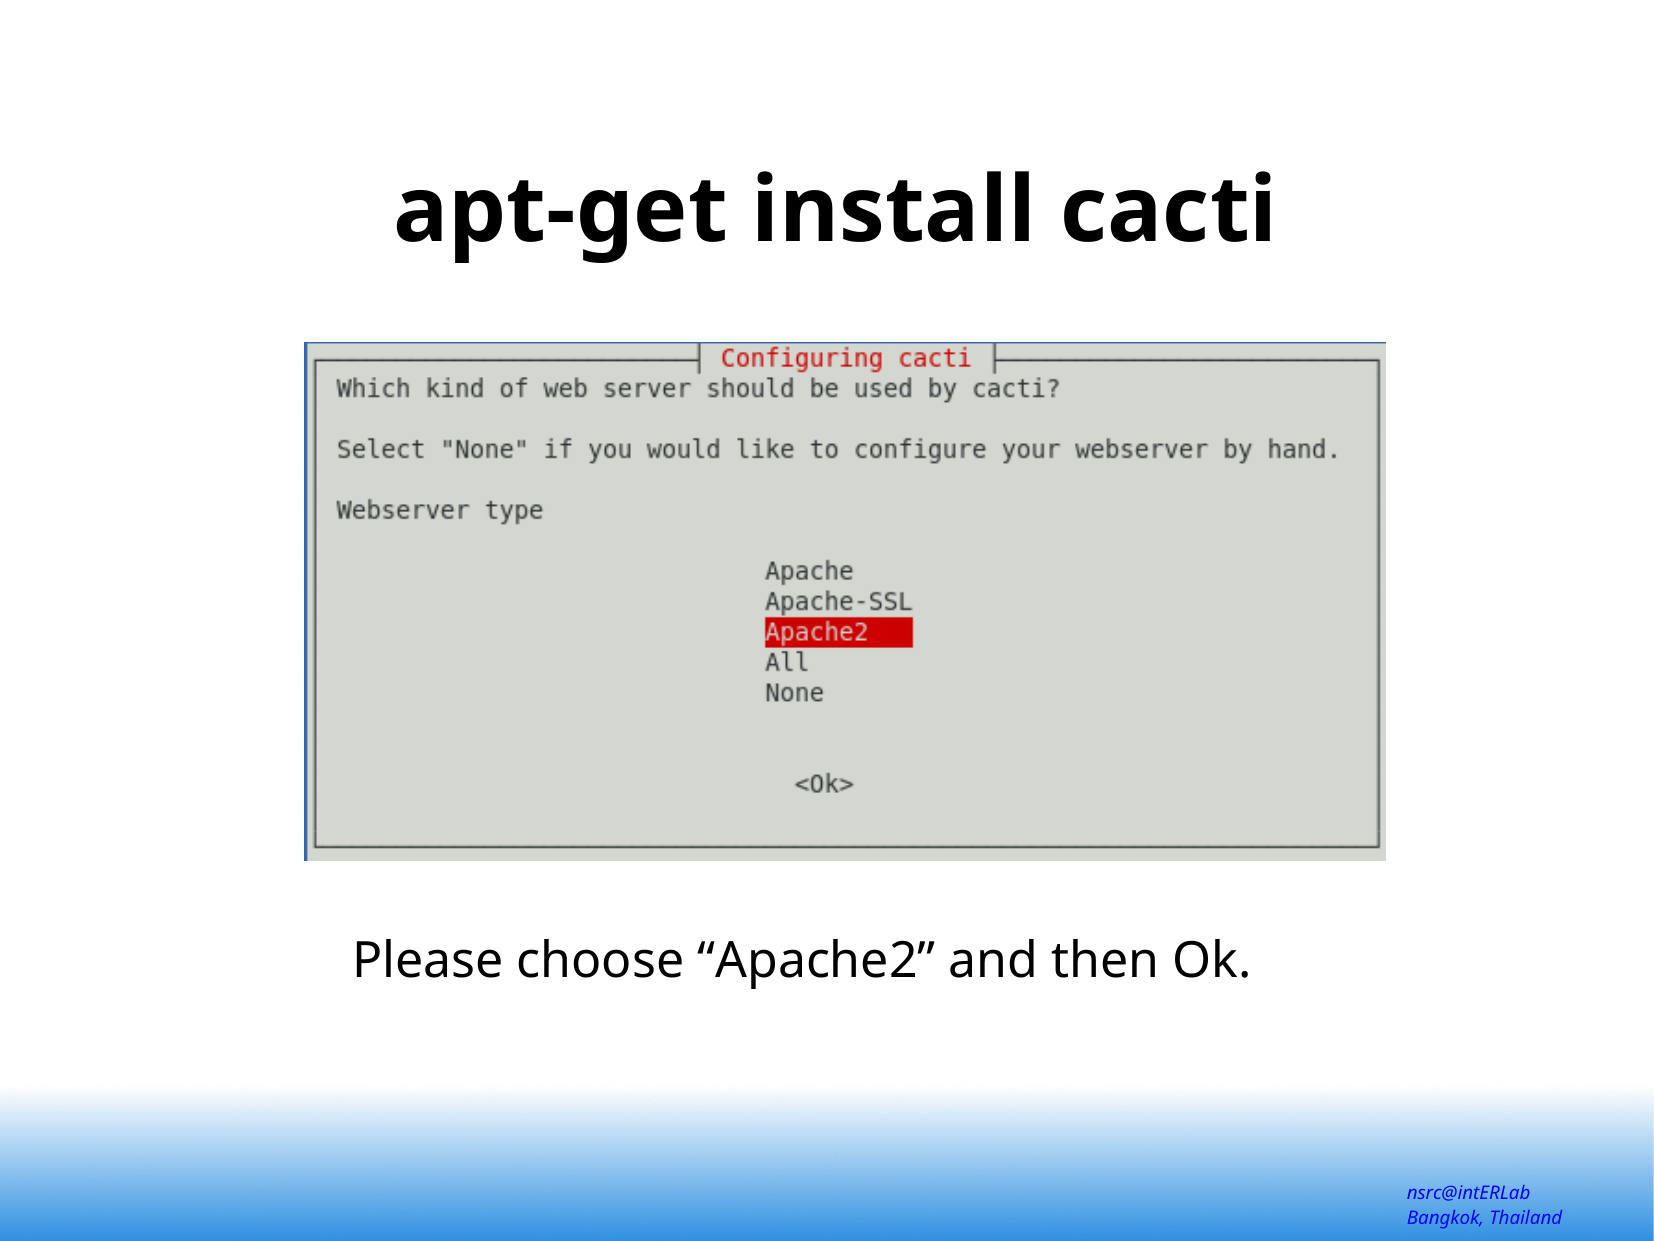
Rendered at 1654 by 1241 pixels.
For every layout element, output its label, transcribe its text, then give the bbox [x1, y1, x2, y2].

picture [304, 342, 1386, 861]
picture [0, 1083, 1654, 1241]
text_box Please choose “Apache2” and then Ok. [352, 923, 1328, 985]
title apt-get install cacti [121, 102, 1534, 310]
